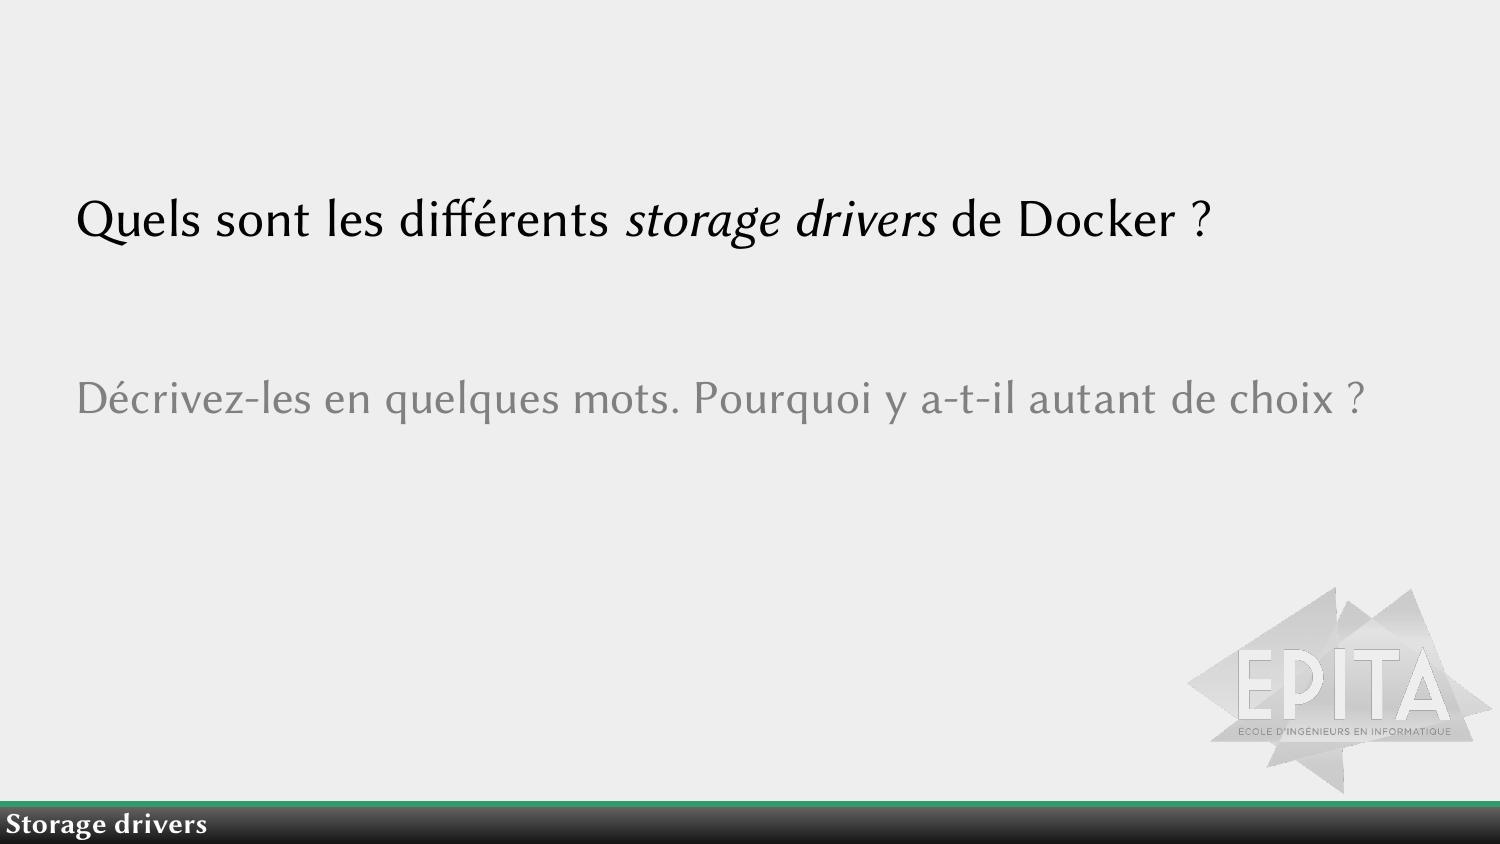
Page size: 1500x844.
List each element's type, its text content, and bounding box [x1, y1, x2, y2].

picture [1187, 587, 1492, 794]
list Quels sont les différents storage drivers de Docker ? Décrivez-les en quelques mots. Pourquoi y a-t-il autant de choix ? [33, 165, 1467, 449]
title Storage drivers [5, 801, 1075, 844]
